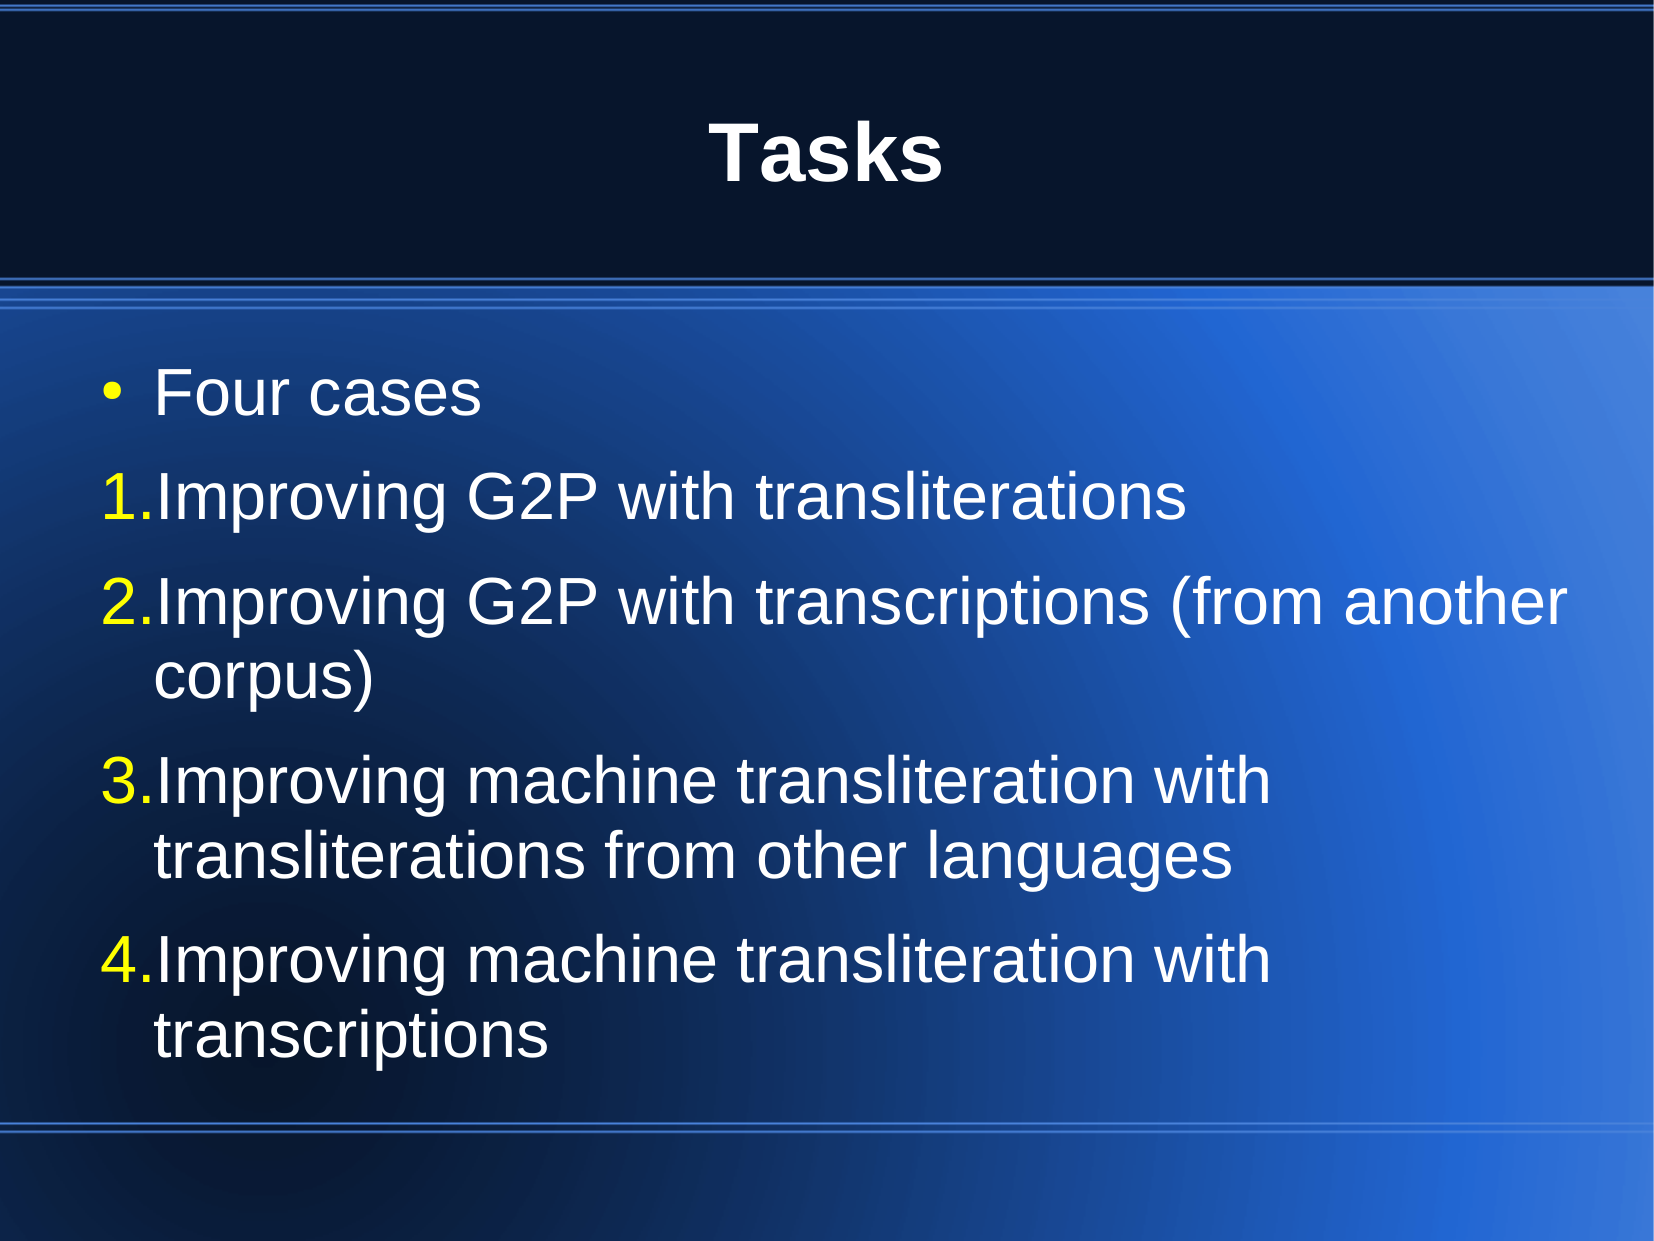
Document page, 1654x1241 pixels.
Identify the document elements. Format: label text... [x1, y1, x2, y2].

title Tasks [82, 49, 1571, 257]
list Four cases Improving G2P with transliterations Improving G2P with transcriptions (from another corpus) Improving machine transliteration with transliterations from other languages Improving machine transliteration with transcriptions [82, 355, 1571, 1159]
picture [0, 0, 1654, 1241]
